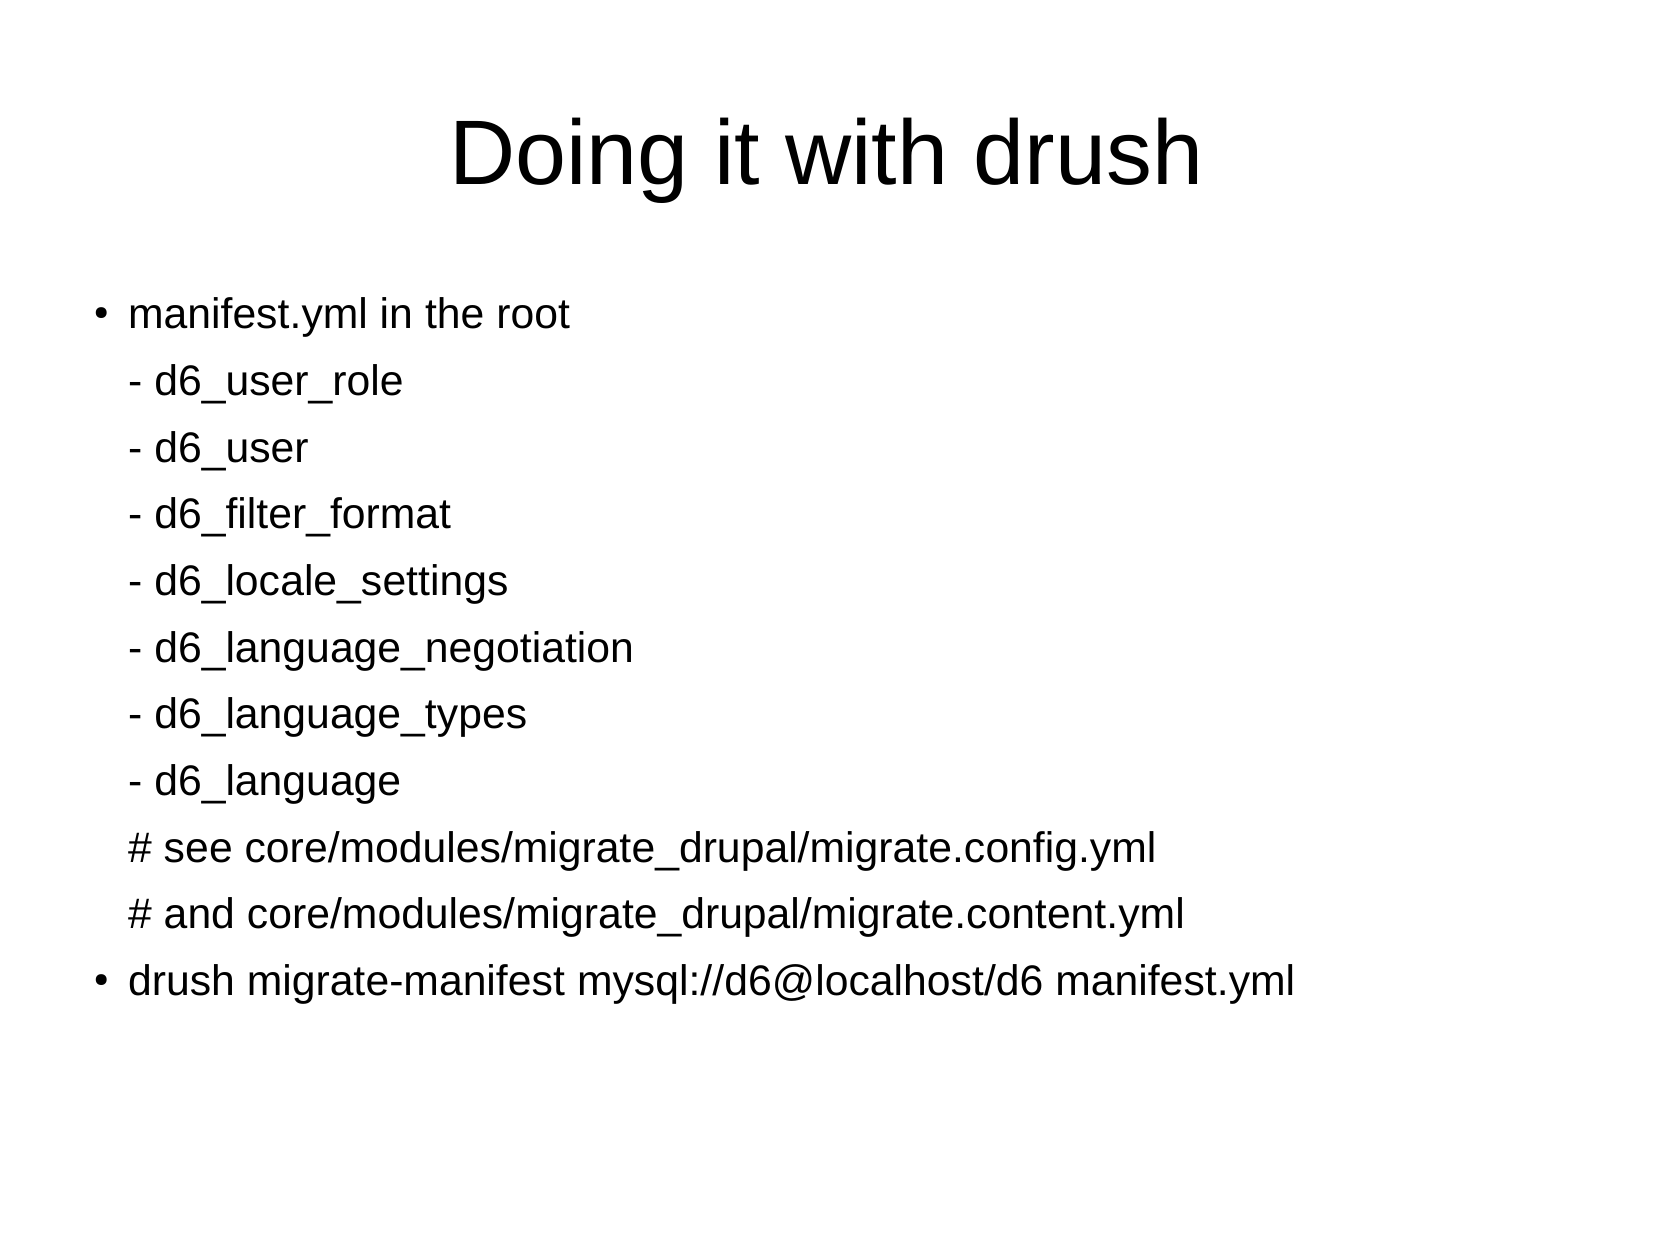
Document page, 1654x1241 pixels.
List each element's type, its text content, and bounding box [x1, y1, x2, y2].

list manifest.yml in the root - d6_user_role - d6_user - d6_filter_format - d6_locale_settings - d6_language_negotiation - d6_language_types - d6_language # see core/modules/migrate_drupal/migrate.config.yml # and core/modules/migrate_drupal/migrate.content.yml drush migrate-manifest mysql://d6@localhost/d6 manifest.yml [82, 290, 1538, 1010]
title Doing it with drush [82, 49, 1571, 257]
